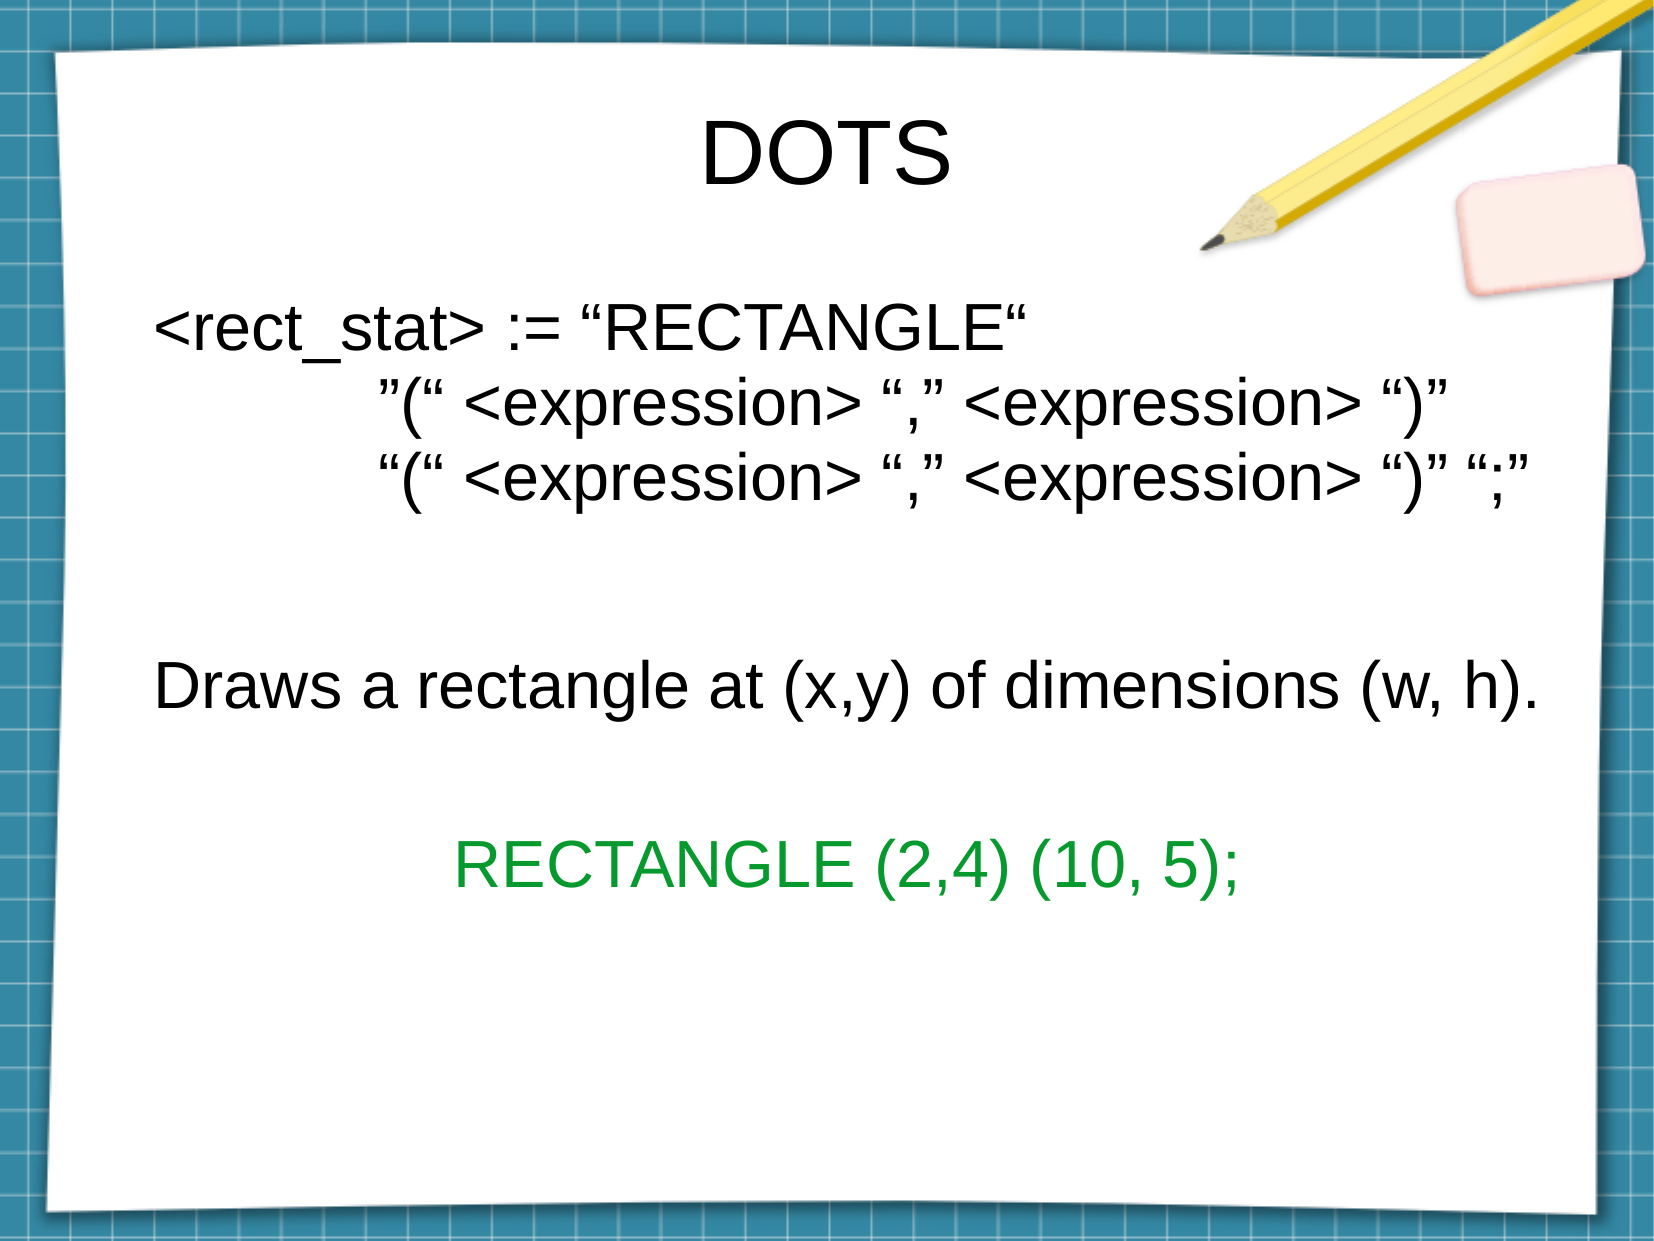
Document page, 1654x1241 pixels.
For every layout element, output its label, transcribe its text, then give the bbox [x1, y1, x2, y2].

list <rect_stat> := “RECTANGLE“ ”(“ <expression> “,” <expression> “)” “(“ <expression> “,” <expression> “)” “;” Draws a rectangle at (x,y) of dimensions (w, h). RECTANGLE (2,4) (10, 5); [82, 290, 1571, 1010]
title DOTS [82, 49, 1571, 257]
picture [0, 0, 1654, 1241]
